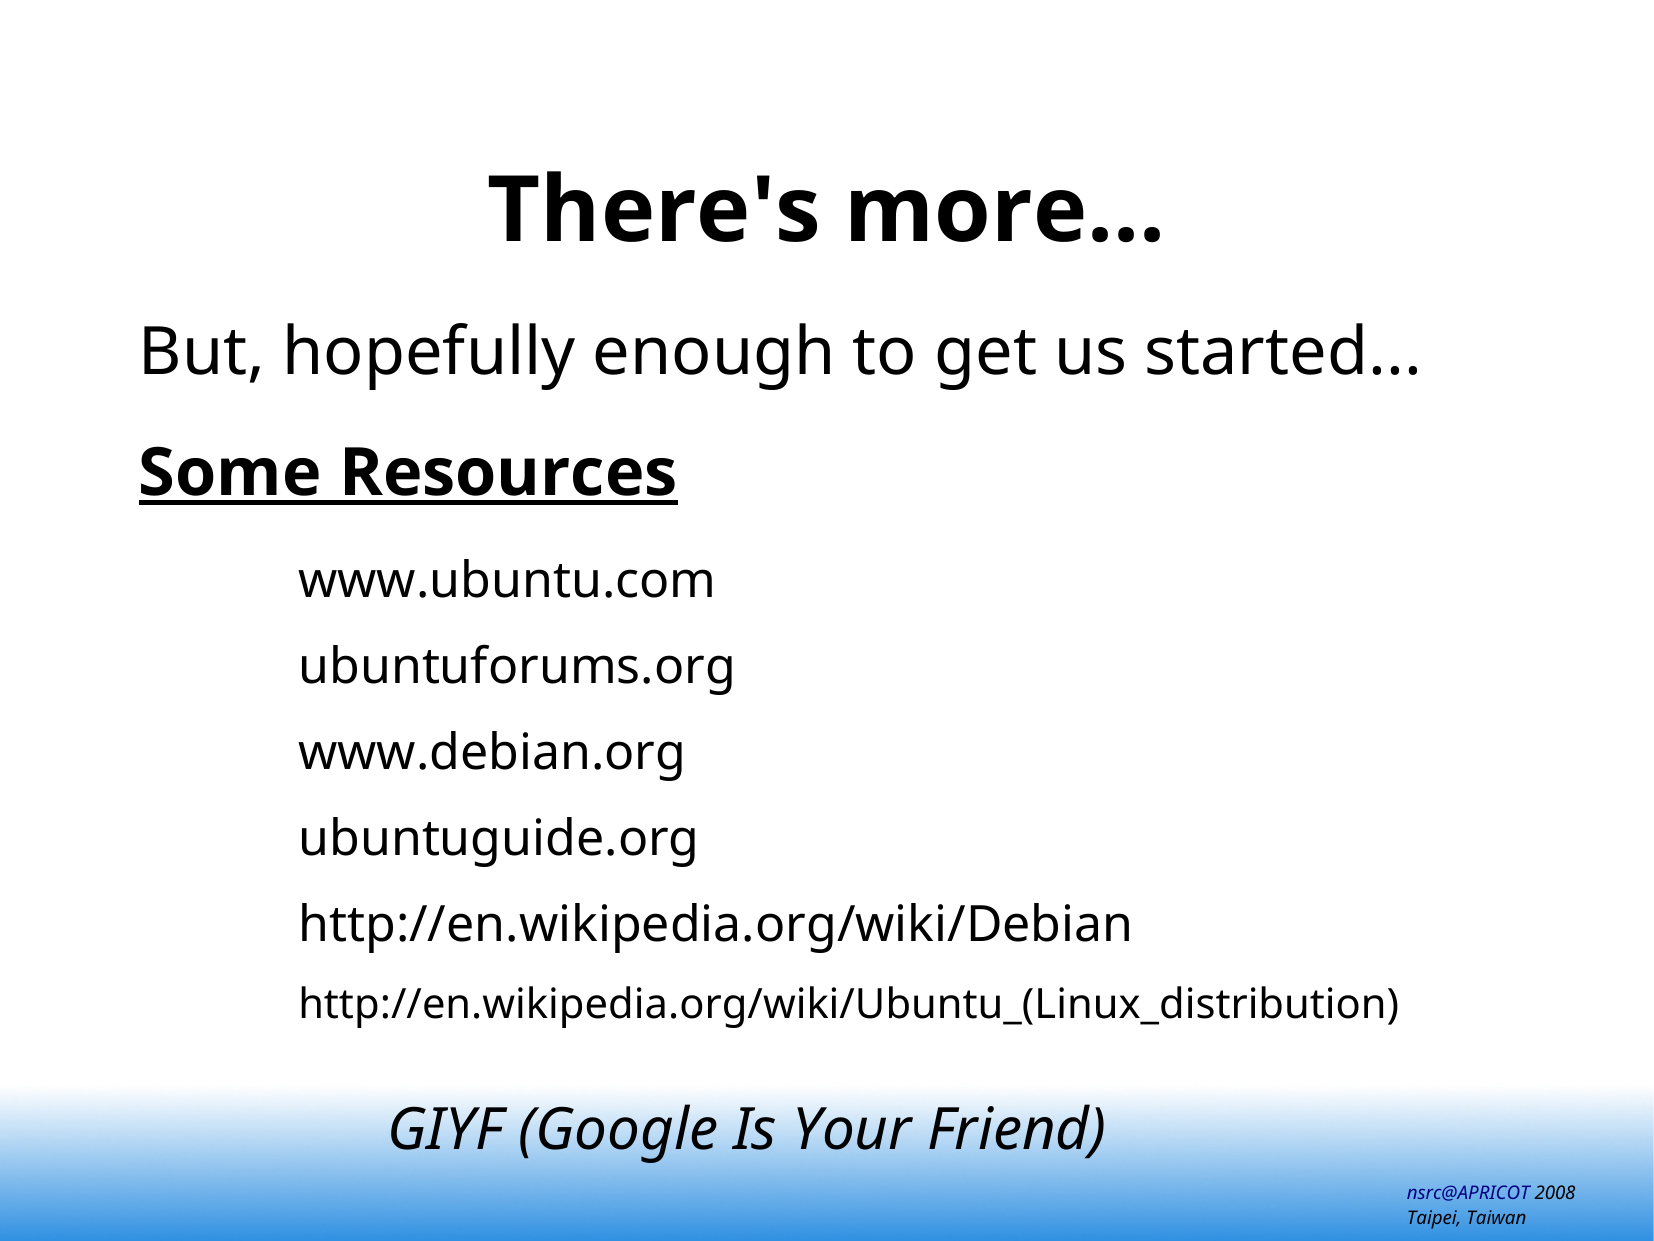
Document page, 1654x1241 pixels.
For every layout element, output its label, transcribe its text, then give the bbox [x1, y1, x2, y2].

picture [0, 1083, 1654, 1241]
title There's more... [121, 102, 1534, 303]
list But, hopefully enough to get us started... Some Resources www.ubuntu.com ubuntuforums.org www.debian.org ubuntuguide.org http://en.wikipedia.org/wiki/Debian http://en.wikipedia.org/wiki/Ubuntu_(Linux_distribution) GIYF (Google Is Your Friend) [121, 303, 1573, 1090]
